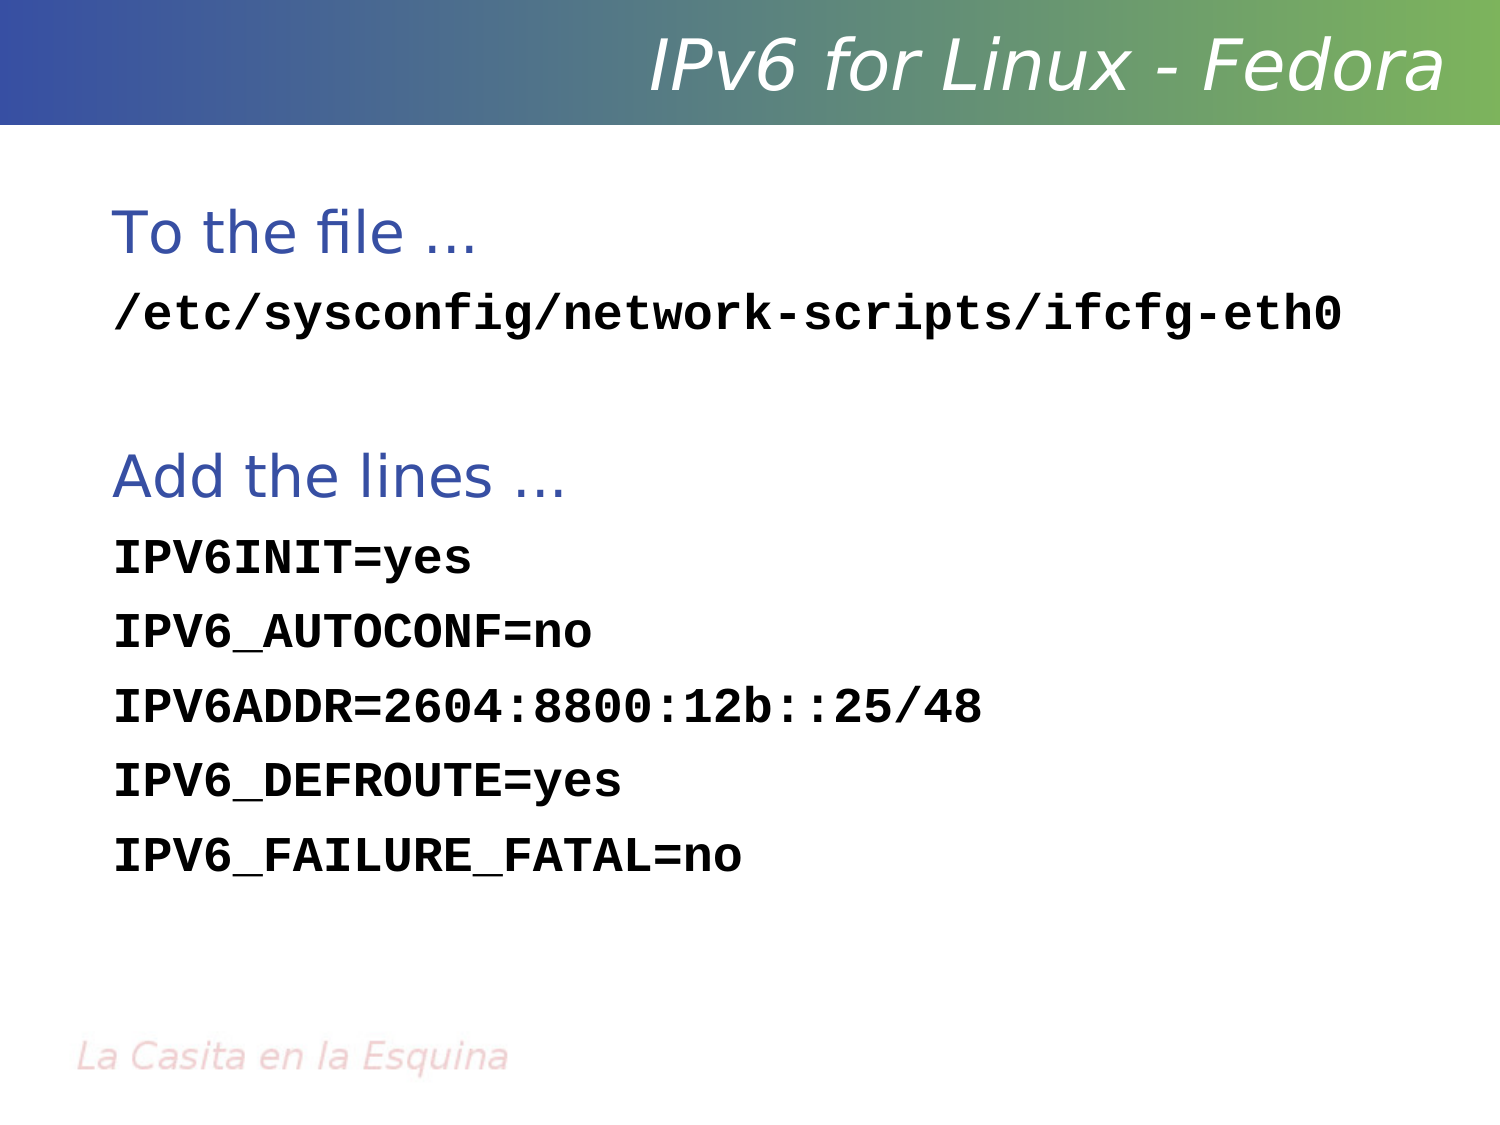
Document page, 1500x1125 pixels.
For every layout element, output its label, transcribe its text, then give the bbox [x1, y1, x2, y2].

list To the file ... /etc/sysconfig/network-scripts/ifcfg-eth0 Add the lines ... IPV6INIT=yes IPV6_AUTOCONF=no IPV6ADDR=2604:8800:12b::25/48 IPV6_DEFROUTE=yes IPV6_FAILURE_FATAL=no [70, 187, 1438, 988]
picture [45, 1019, 545, 1095]
title IPv6 for Linux - Fedora [62, 12, 1463, 113]
